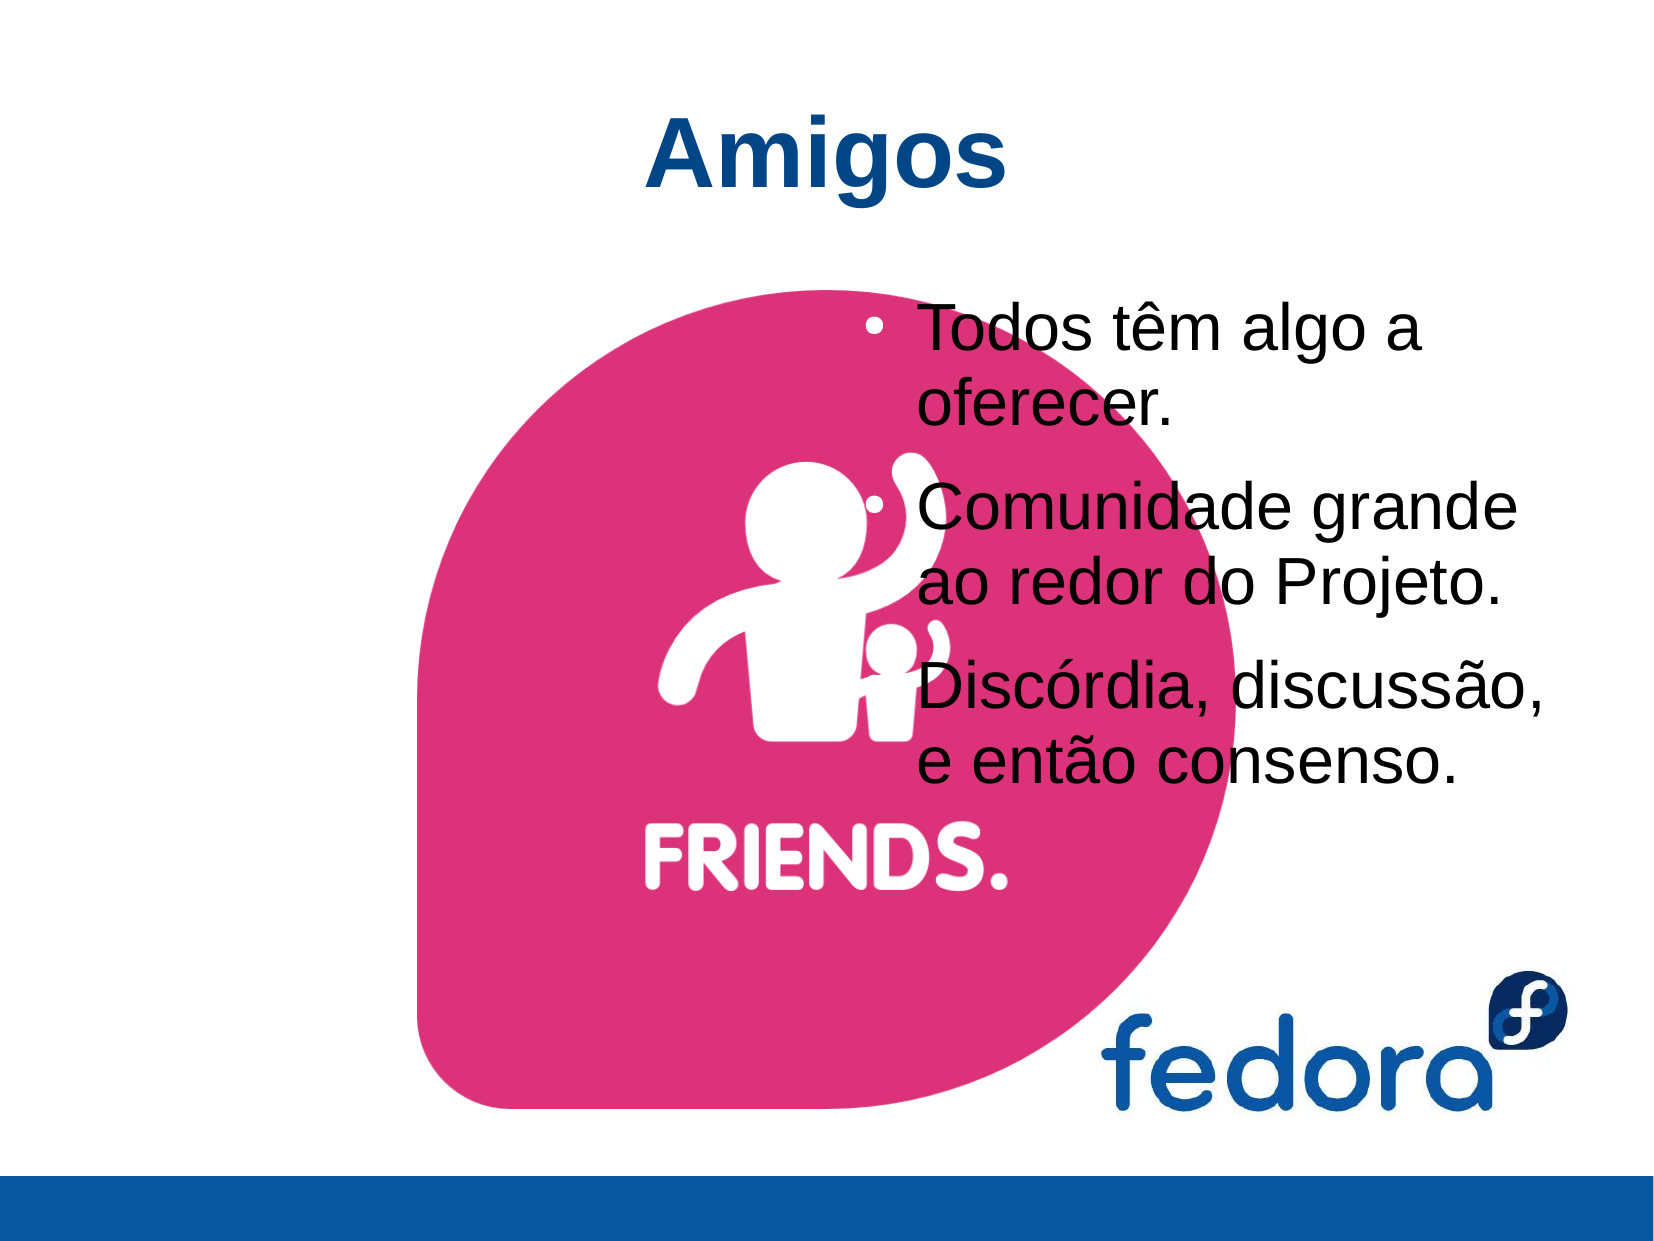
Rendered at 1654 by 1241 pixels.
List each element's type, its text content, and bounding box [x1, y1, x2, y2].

picture [0, 1176, 1654, 1241]
title Amigos [82, 56, 1571, 250]
picture [82, 290, 1576, 1125]
list Todos têm algo a oferecer. Comunidade grande ao redor do Projeto. Discórdia, discussão, e então consenso. [845, 290, 1572, 1094]
